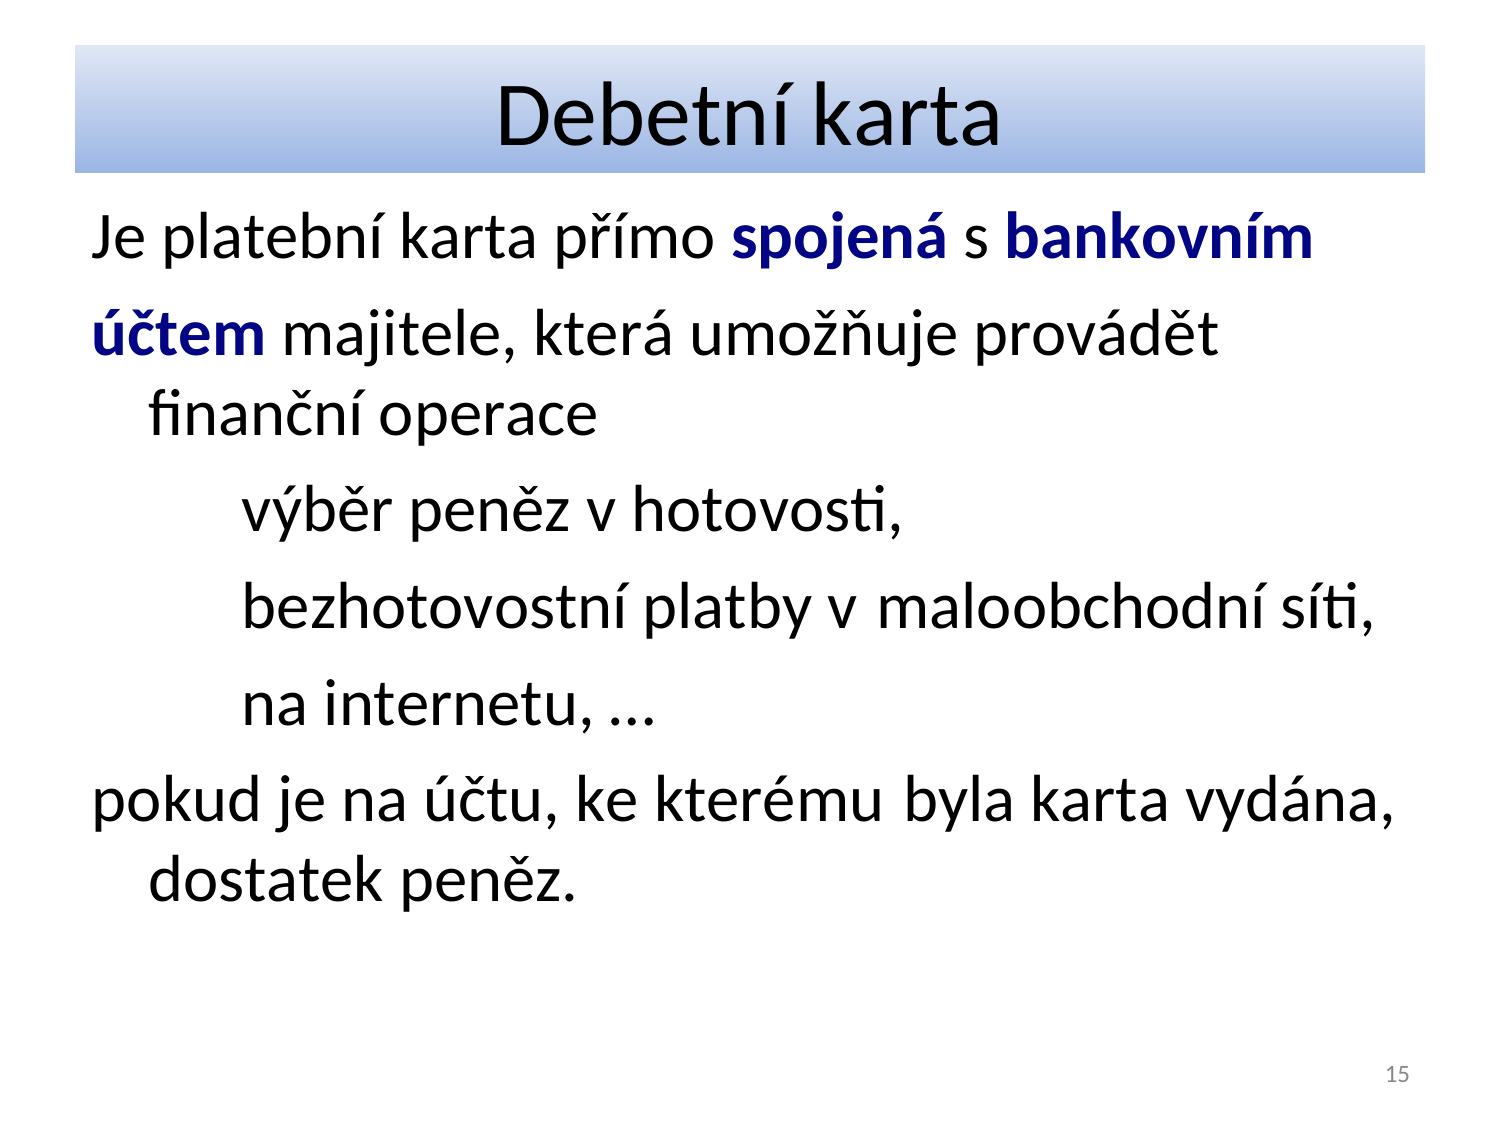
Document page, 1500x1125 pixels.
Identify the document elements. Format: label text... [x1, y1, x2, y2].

list Je platební karta přímo spojená s bankovním účtem majitele, která umožňuje provádět finanční operace výběr peněz v hotovosti, bezhotovostní platby v maloobchodní síti, na internetu, … pokud je na účtu, ke kterému byla karta vydána, dostatek peněz. [76, 184, 1427, 1047]
title Debetní karta [75, 45, 1426, 173]
text_box <číslo> [1074, 1042, 1426, 1103]
